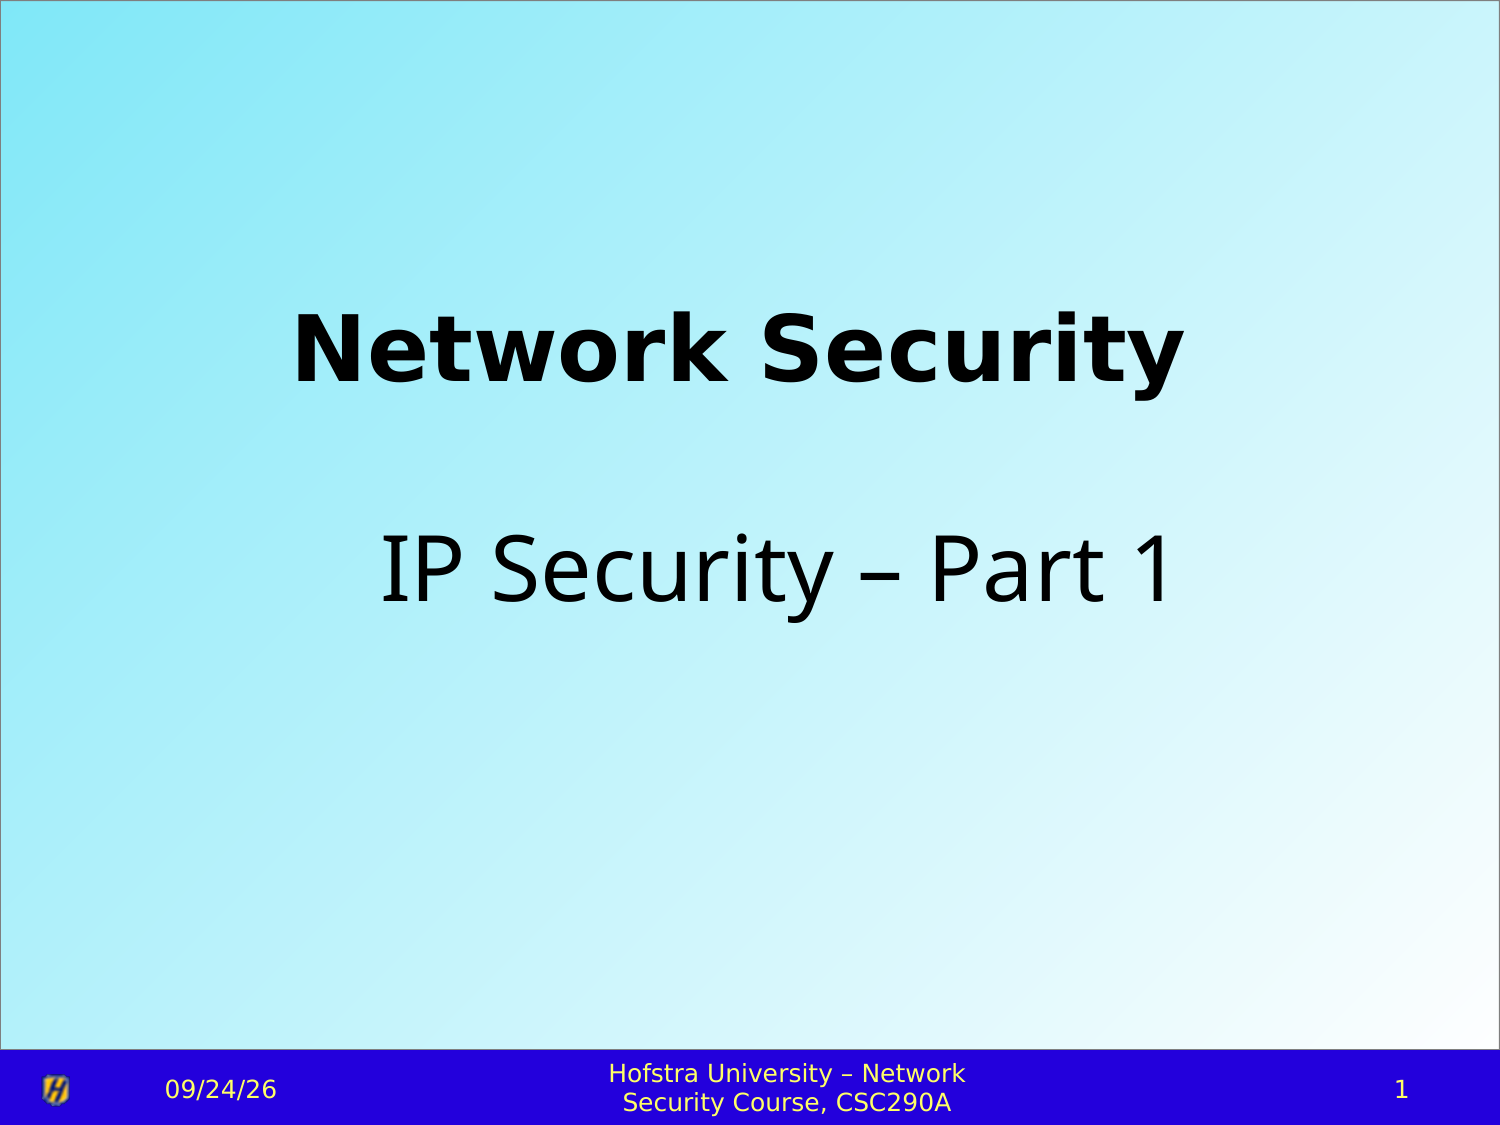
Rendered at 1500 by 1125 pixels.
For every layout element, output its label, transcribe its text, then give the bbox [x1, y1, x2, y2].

title Network Security [99, 285, 1379, 412]
text_box IP Security – Part 1 [99, 524, 1463, 637]
picture [37, 1072, 76, 1110]
